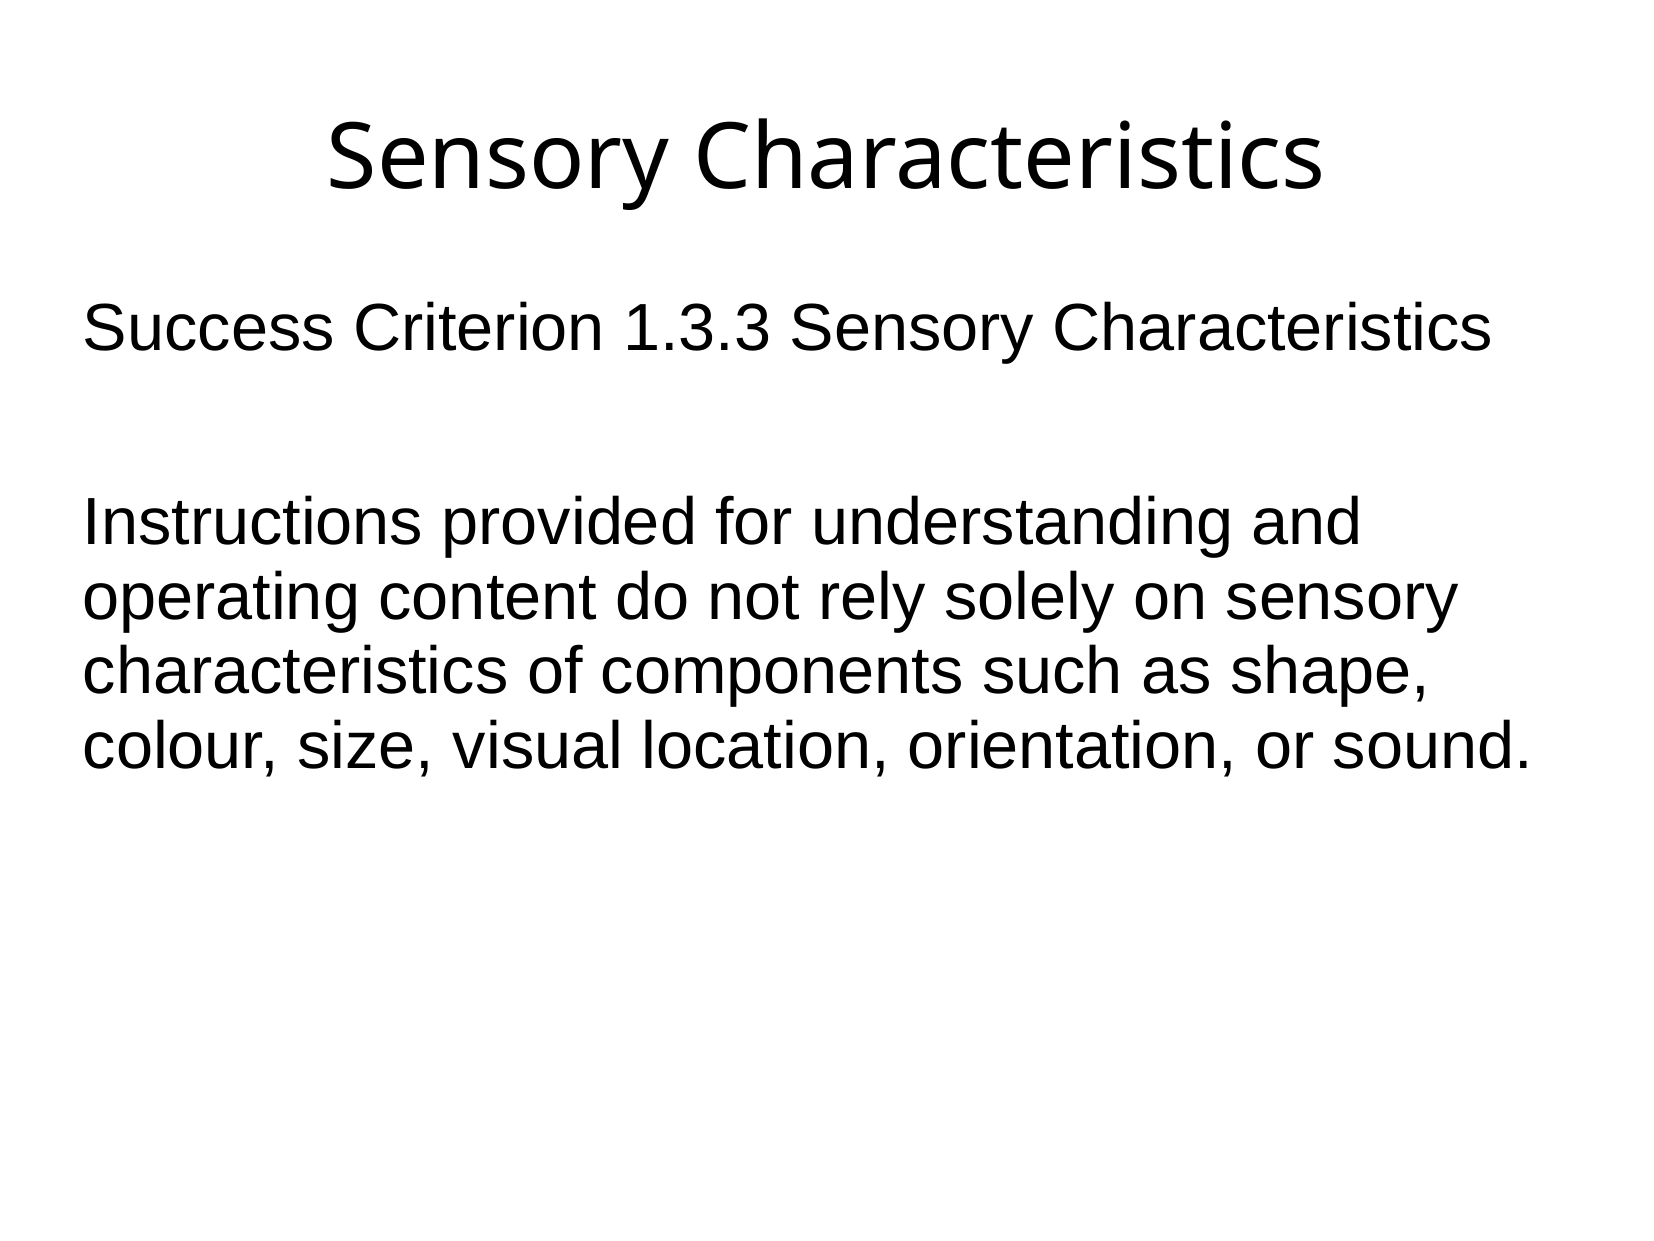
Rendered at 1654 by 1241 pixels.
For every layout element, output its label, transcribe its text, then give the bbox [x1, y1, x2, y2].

title Sensory Characteristics [82, 49, 1571, 257]
list Success Criterion 1.3.3 Sensory Characteristics Instructions provided for understanding and operating content do not rely solely on sensory characteristics of components such as shape, colour, size, visual location, orientation, or sound. [82, 290, 1571, 1109]
